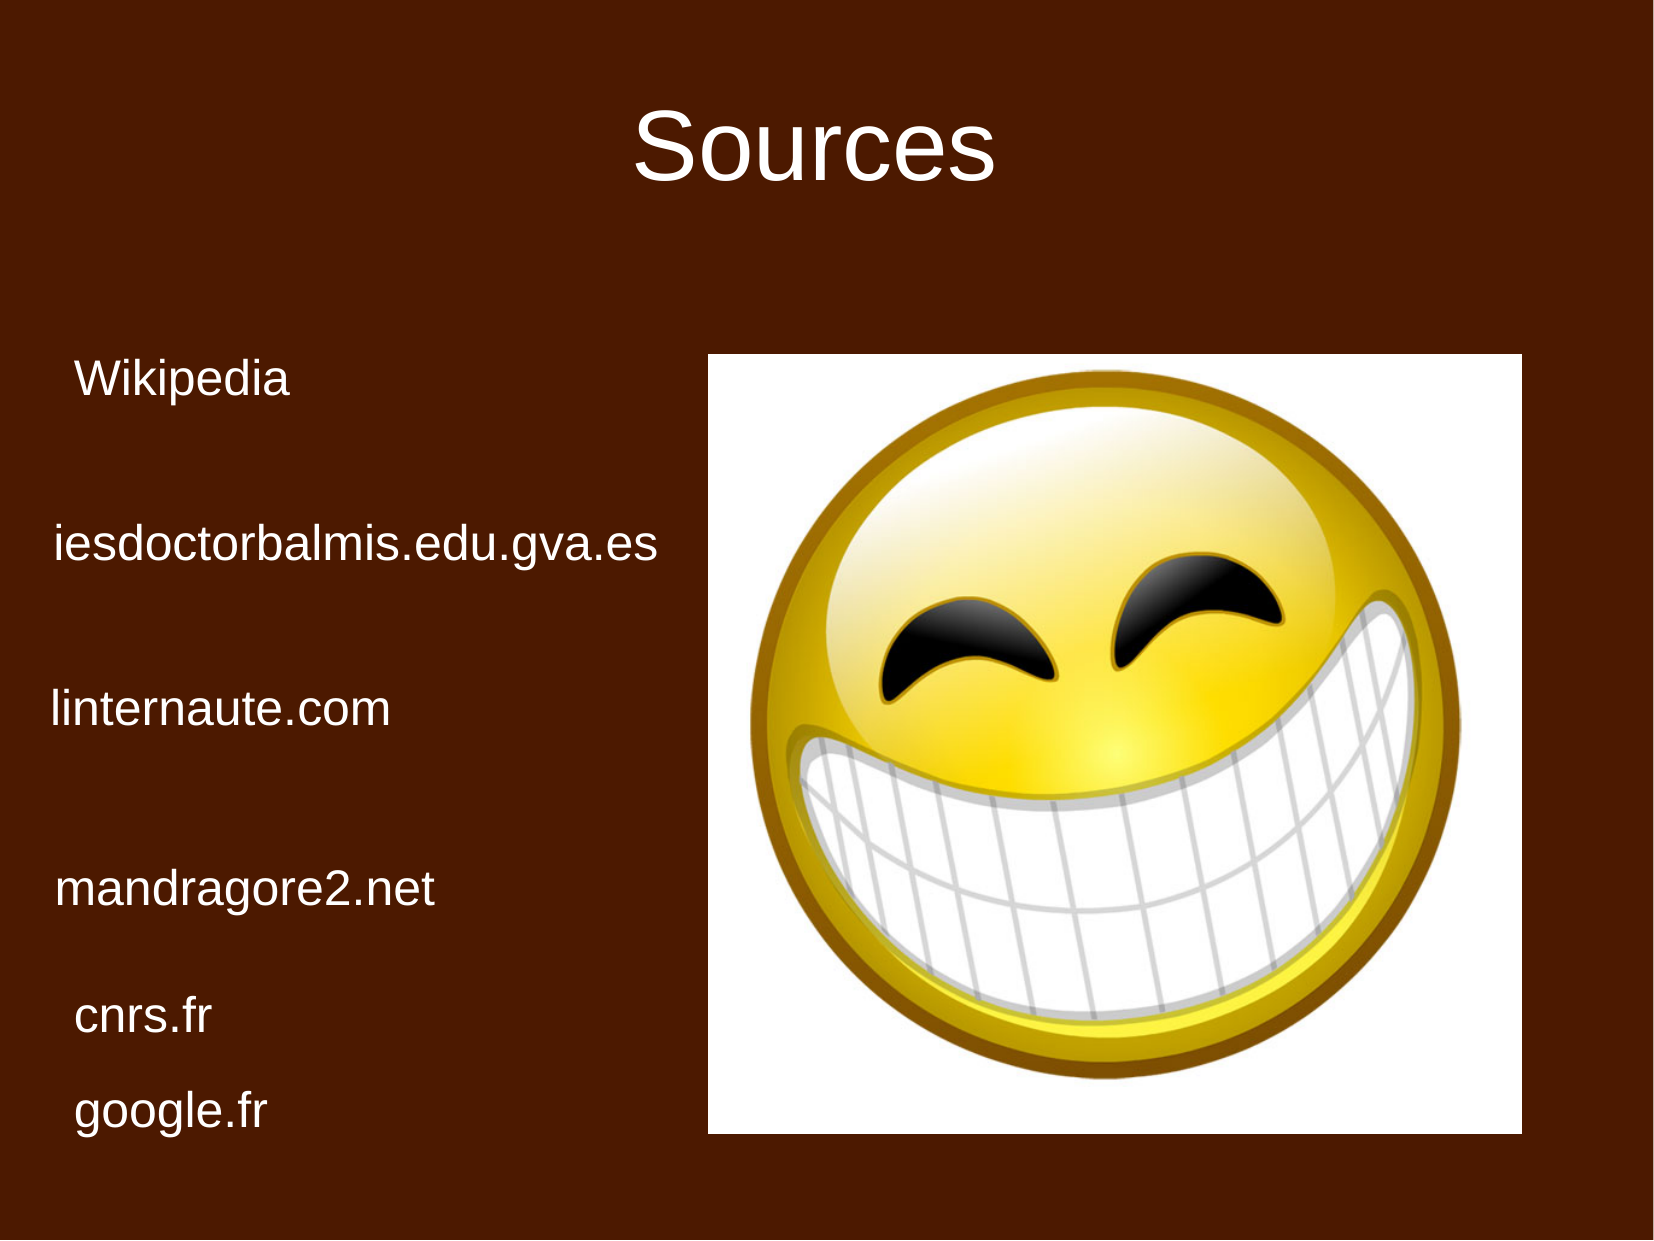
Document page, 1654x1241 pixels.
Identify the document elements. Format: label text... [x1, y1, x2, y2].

text_box iesdoctorbalmis.edu.gva.es [38, 508, 708, 579]
text_box google.fr [59, 1074, 367, 1146]
text_box linternaute.com [35, 673, 615, 744]
picture [708, 354, 1522, 1134]
text_box Wikipedia [59, 342, 1394, 414]
text_box mandragore2.net [39, 852, 473, 924]
text_box cnrs.fr [59, 980, 276, 1051]
text_box Sources [94, 82, 1536, 210]
